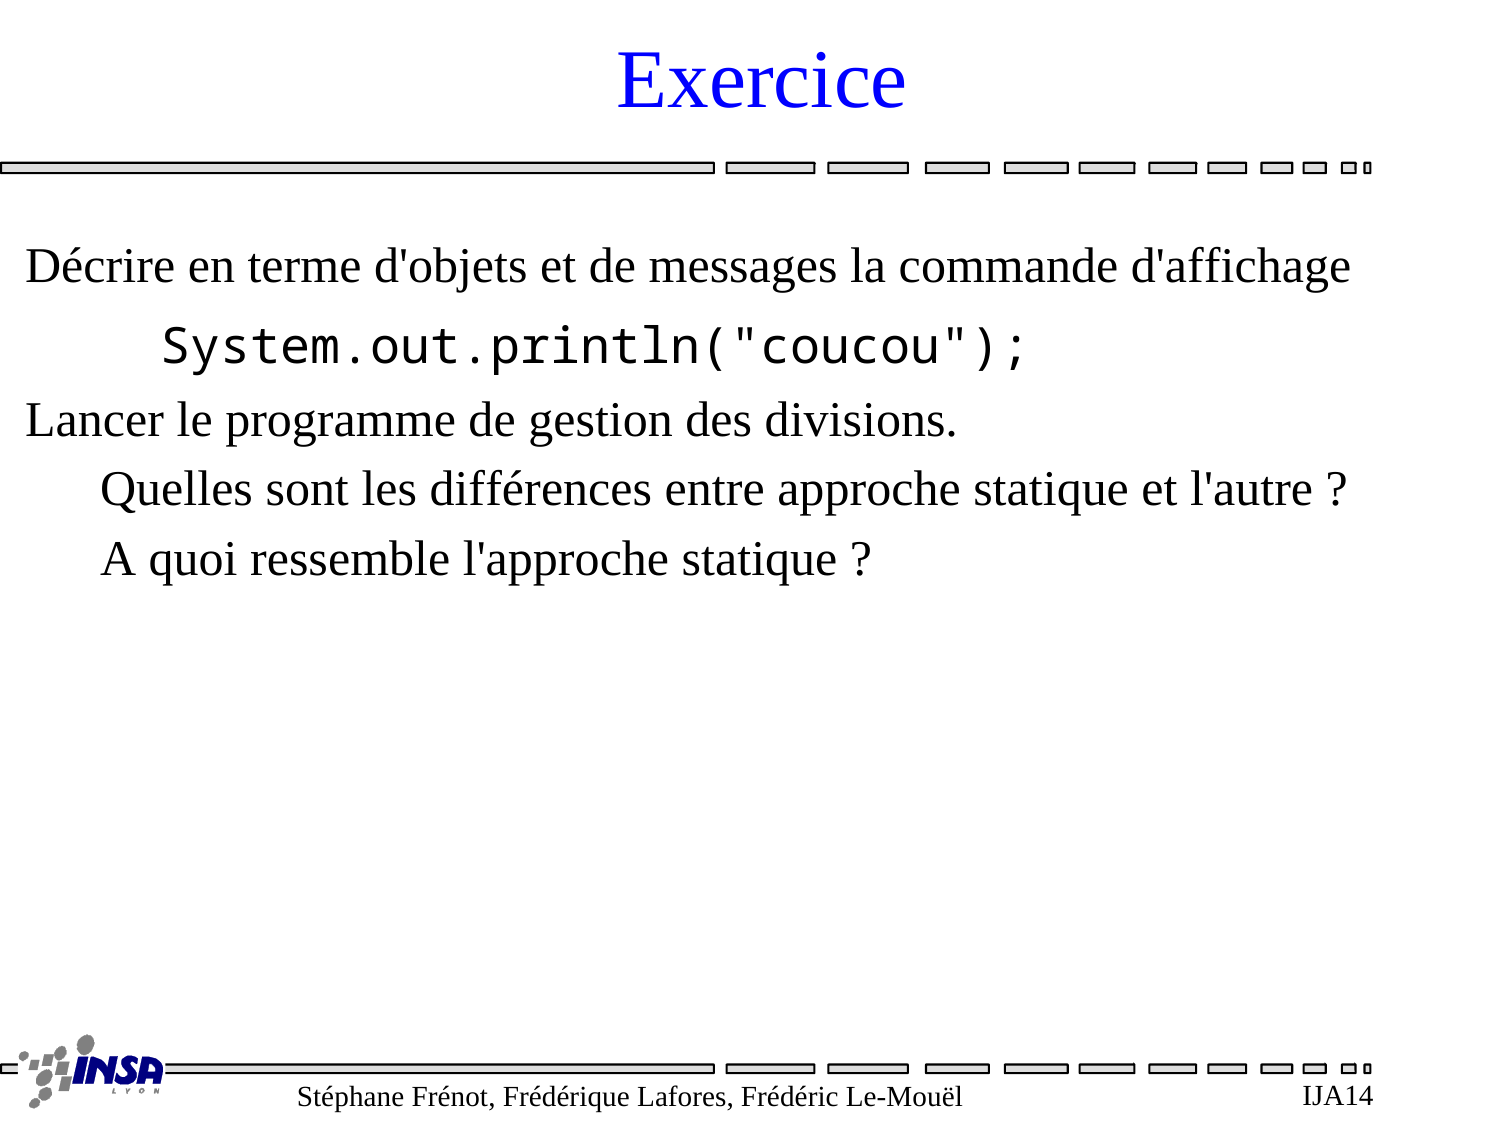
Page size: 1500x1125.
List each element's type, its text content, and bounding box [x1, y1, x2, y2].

title Exercice [125, 0, 1401, 163]
list Décrire en terme d'objets et de messages la commande d'affichage System.out.println("coucou"); Lancer le programme de gestion des divisions. Quelles sont les différences entre approche statique et l'autre ? A quoi ressemble l'approche statique ? [10, 234, 1500, 1060]
